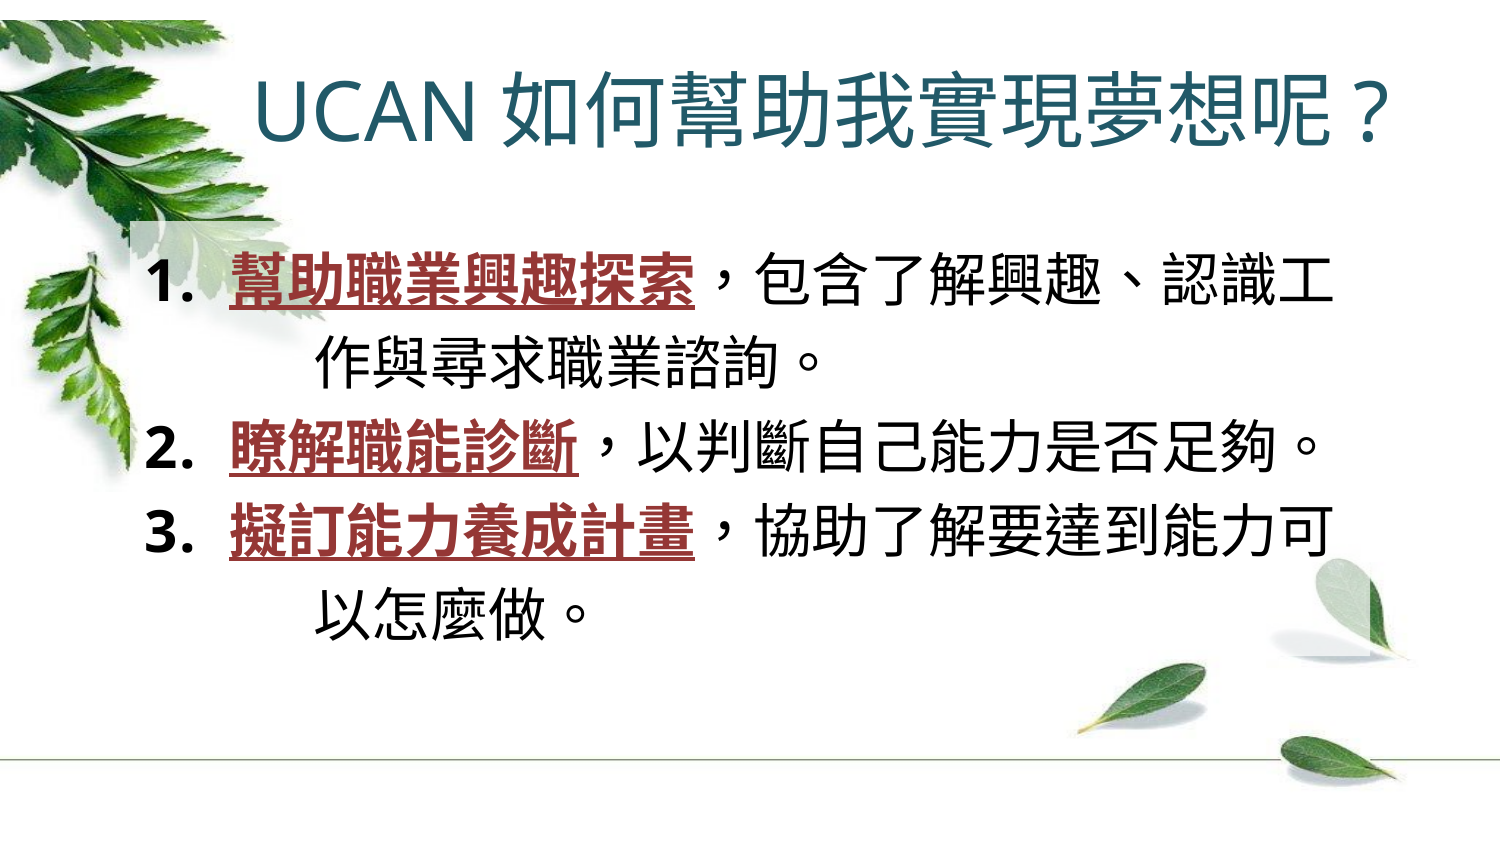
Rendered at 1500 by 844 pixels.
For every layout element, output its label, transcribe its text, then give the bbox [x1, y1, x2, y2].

text_box 幫助職業興趣探索，包含了解興趣、認識工作與尋求職業諮詢。 瞭解職能診斷，以判斷自己能力是否足夠。 擬訂能力養成計畫，協助了解要達到能力可以怎麼做。 [129, 221, 1371, 653]
text_box UCAN如何幫助我實現夢想呢? [236, 50, 1371, 167]
picture [0, 20, 1500, 844]
